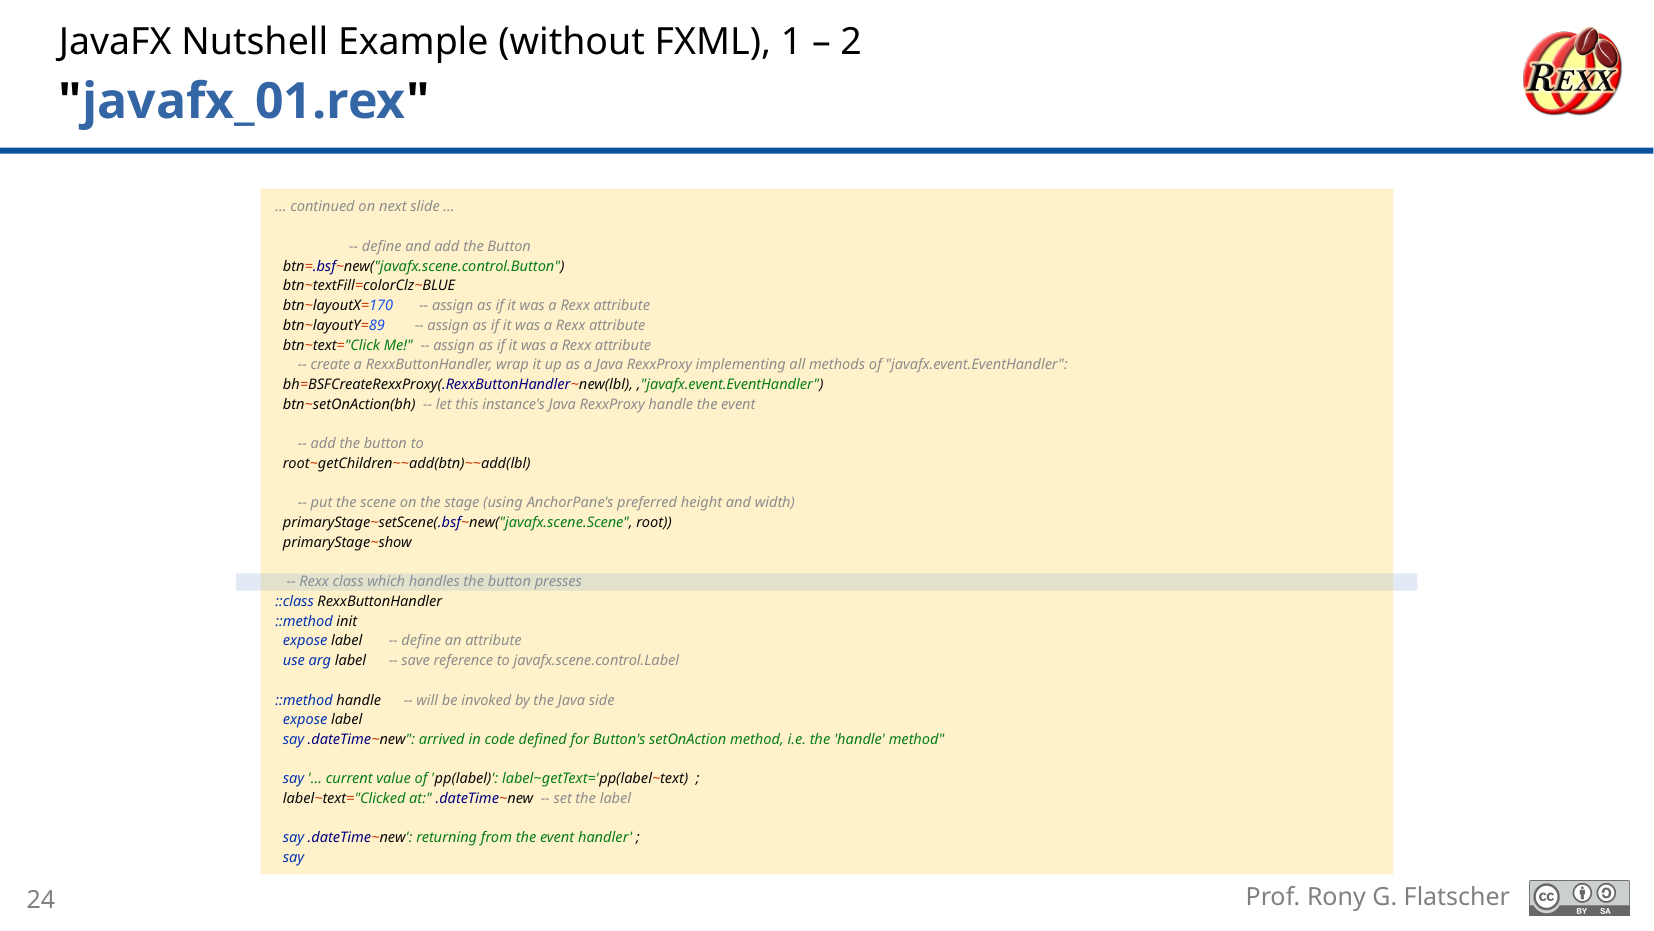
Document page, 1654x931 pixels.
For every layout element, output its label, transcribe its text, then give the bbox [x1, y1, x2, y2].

text_box ... continued on next slide ... -- define and add the Button btn=.bsf~new("javafx.scene.control.Button") btn~textFill=colorClz~BLUE btn~layoutX=170 -- assign as if it was a Rexx attribute btn~layoutY=89 -- assign as if it was a Rexx attribute btn~text="Click Me!" -- assign as if it was a Rexx attribute -- create a RexxButtonHandler, wrap it up as a Java RexxProxy implementing all methods of "javafx.event.EventHandler": bh=BSFCreateRexxProxy(.RexxButtonHandler~new(lbl), ,"javafx.event.EventHandler") btn~setOnAction(bh) -- let this instance's Java RexxProxy handle the event -- add the button to root~getChildren~~add(btn)~~add(lbl) -- put the scene on the stage (using AnchorPane's preferred height and width) primaryStage~setScene(.bsf~new("javafx.scene.Scene", root)) primaryStage~show -- Rexx class which handles the button presses ::class RexxButtonHandler ::method init expose label -- define an attribute use arg label -- save reference to javafx.scene.control.Label ::method handle -- will be invoked by the Java side expose label say .dateTime~new": arrived in code defined for Button's setOnAction method, i.e. the 'handle' method" say '... current value of 'pp(label)': label~getText='pp(label~text) ; label~text="Clicked at:" .dateTime~new -- set the label say .dateTime~new': returning from the event handler' ; say [260, 591, 1394, 843]
text_box ... continued on next slide ... -- define and add the Button btn=.bsf~new("javafx.scene.control.Button") btn~textFill=colorClz~BLUE btn~layoutX=170 -- assign as if it was a Rexx attribute btn~layoutY=89 -- assign as if it was a Rexx attribute btn~text="Click Me!" -- assign as if it was a Rexx attribute -- create a RexxButtonHandler, wrap it up as a Java RexxProxy implementing all methods of "javafx.event.EventHandler": bh=BSFCreateRexxProxy(.RexxButtonHandler~new(lbl), ,"javafx.event.EventHandler") btn~setOnAction(bh) -- let this instance's Java RexxProxy handle the event -- add the button to root~getChildren~~add(btn)~~add(lbl) -- put the scene on the stage (using AnchorPane's preferred height and width) primaryStage~setScene(.bsf~new("javafx.scene.Scene", root)) primaryStage~show -- Rexx class which handles the button presses ::class RexxButtonHandler ::method init expose label -- define an attribute use arg label -- save reference to javafx.scene.control.Label ::method handle -- will be invoked by the Java side expose label say .dateTime~new": arrived in code defined for Button's setOnAction method, i.e. the 'handle' method" say '... current value of 'pp(label)': label~getText='pp(label~text) ; label~text="Clicked at:" .dateTime~new -- set the label say .dateTime~new': returning from the event handler' ; say [260, 188, 1394, 573]
title JavaFX Nutshell Example (without FXML), 1 – 2 "javafx_01.rex" [0, 0, 1625, 148]
text_box [236, 573, 1418, 591]
